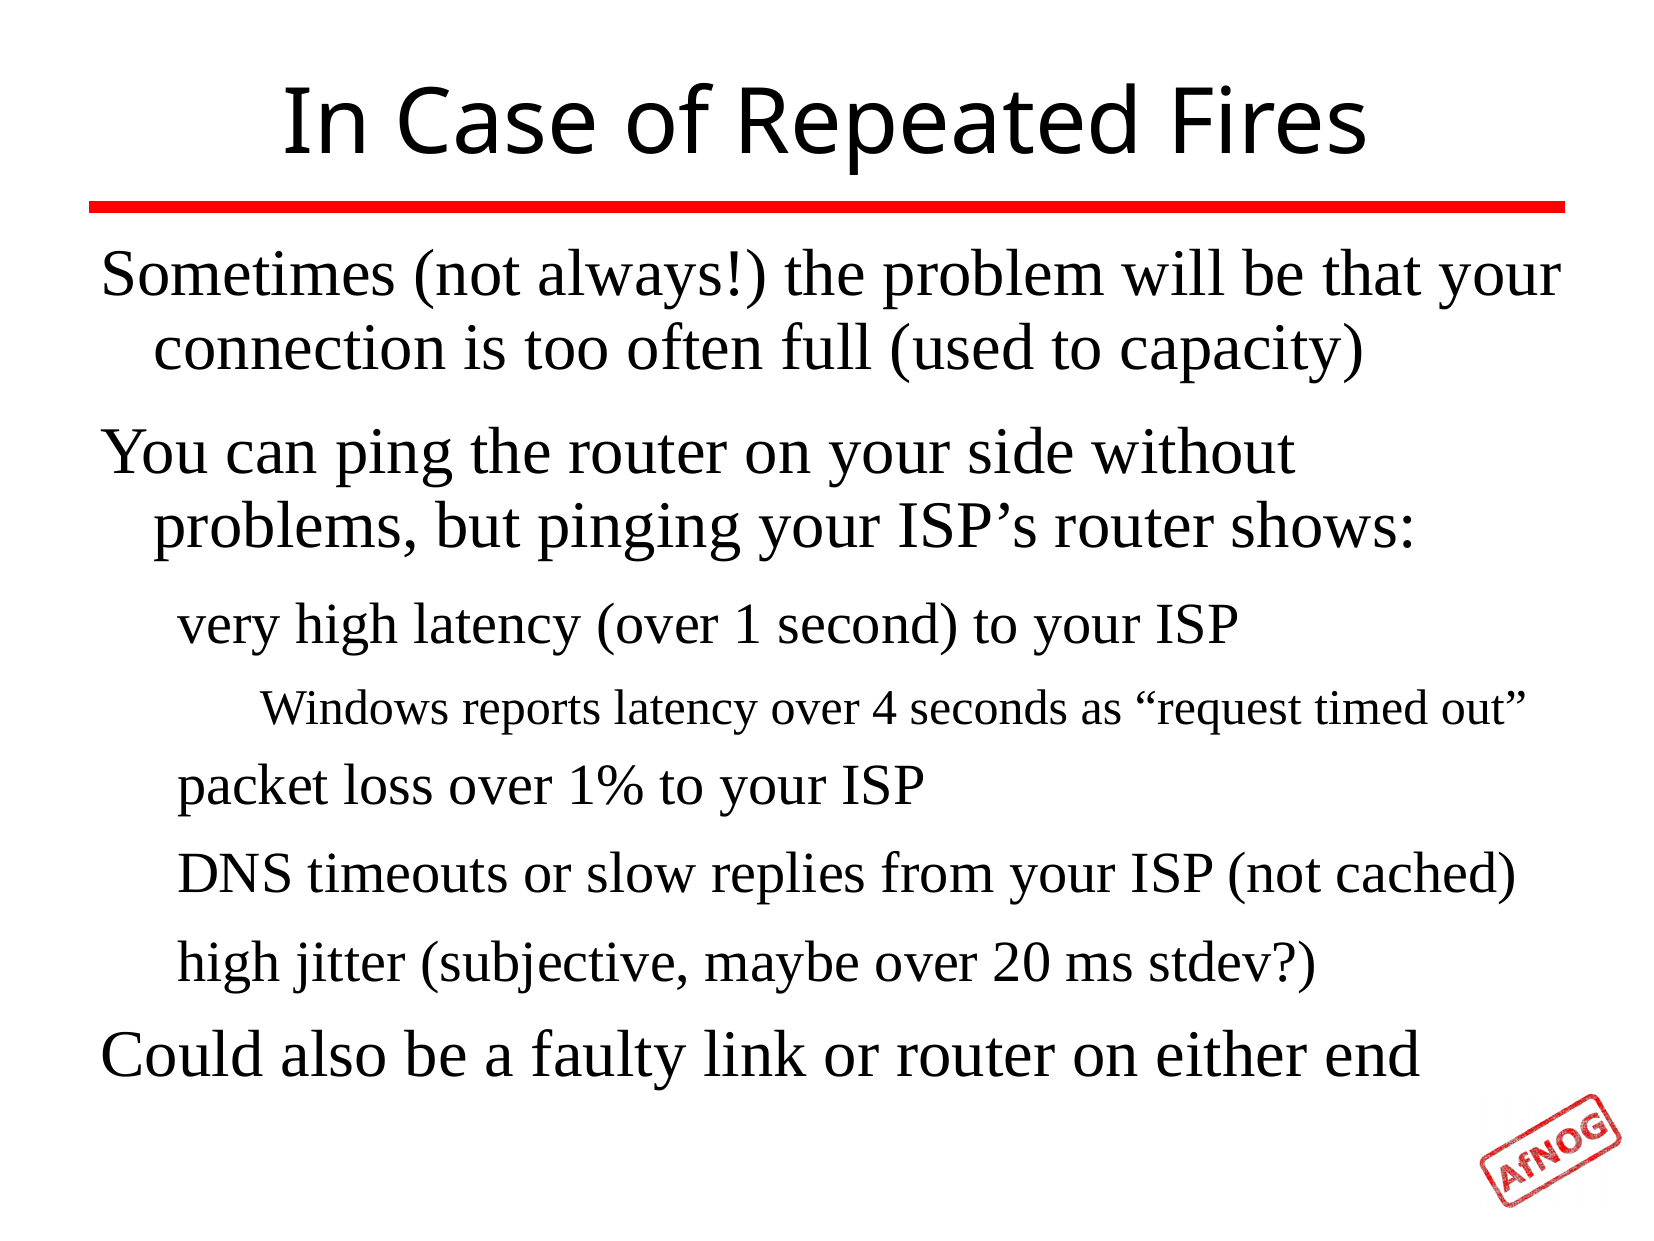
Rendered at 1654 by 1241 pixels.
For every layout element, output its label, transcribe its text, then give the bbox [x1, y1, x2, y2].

list Sometimes (not always!) the problem will be that your connection is too often full (used to capacity) You can ping the router on your side without problems, but pinging your ISP’s router shows: very high latency (over 1 second) to your ISP Windows reports latency over 4 seconds as “request timed out” packet loss over 1% to your ISP DNS timeouts or slow replies from your ISP (not cached) high jitter (subjective, maybe over 20 ms stdev?) Could also be a faulty link or router on either end [82, 236, 1571, 1108]
picture [1476, 1090, 1625, 1211]
title In Case of Repeated Fires [88, 29, 1565, 207]
